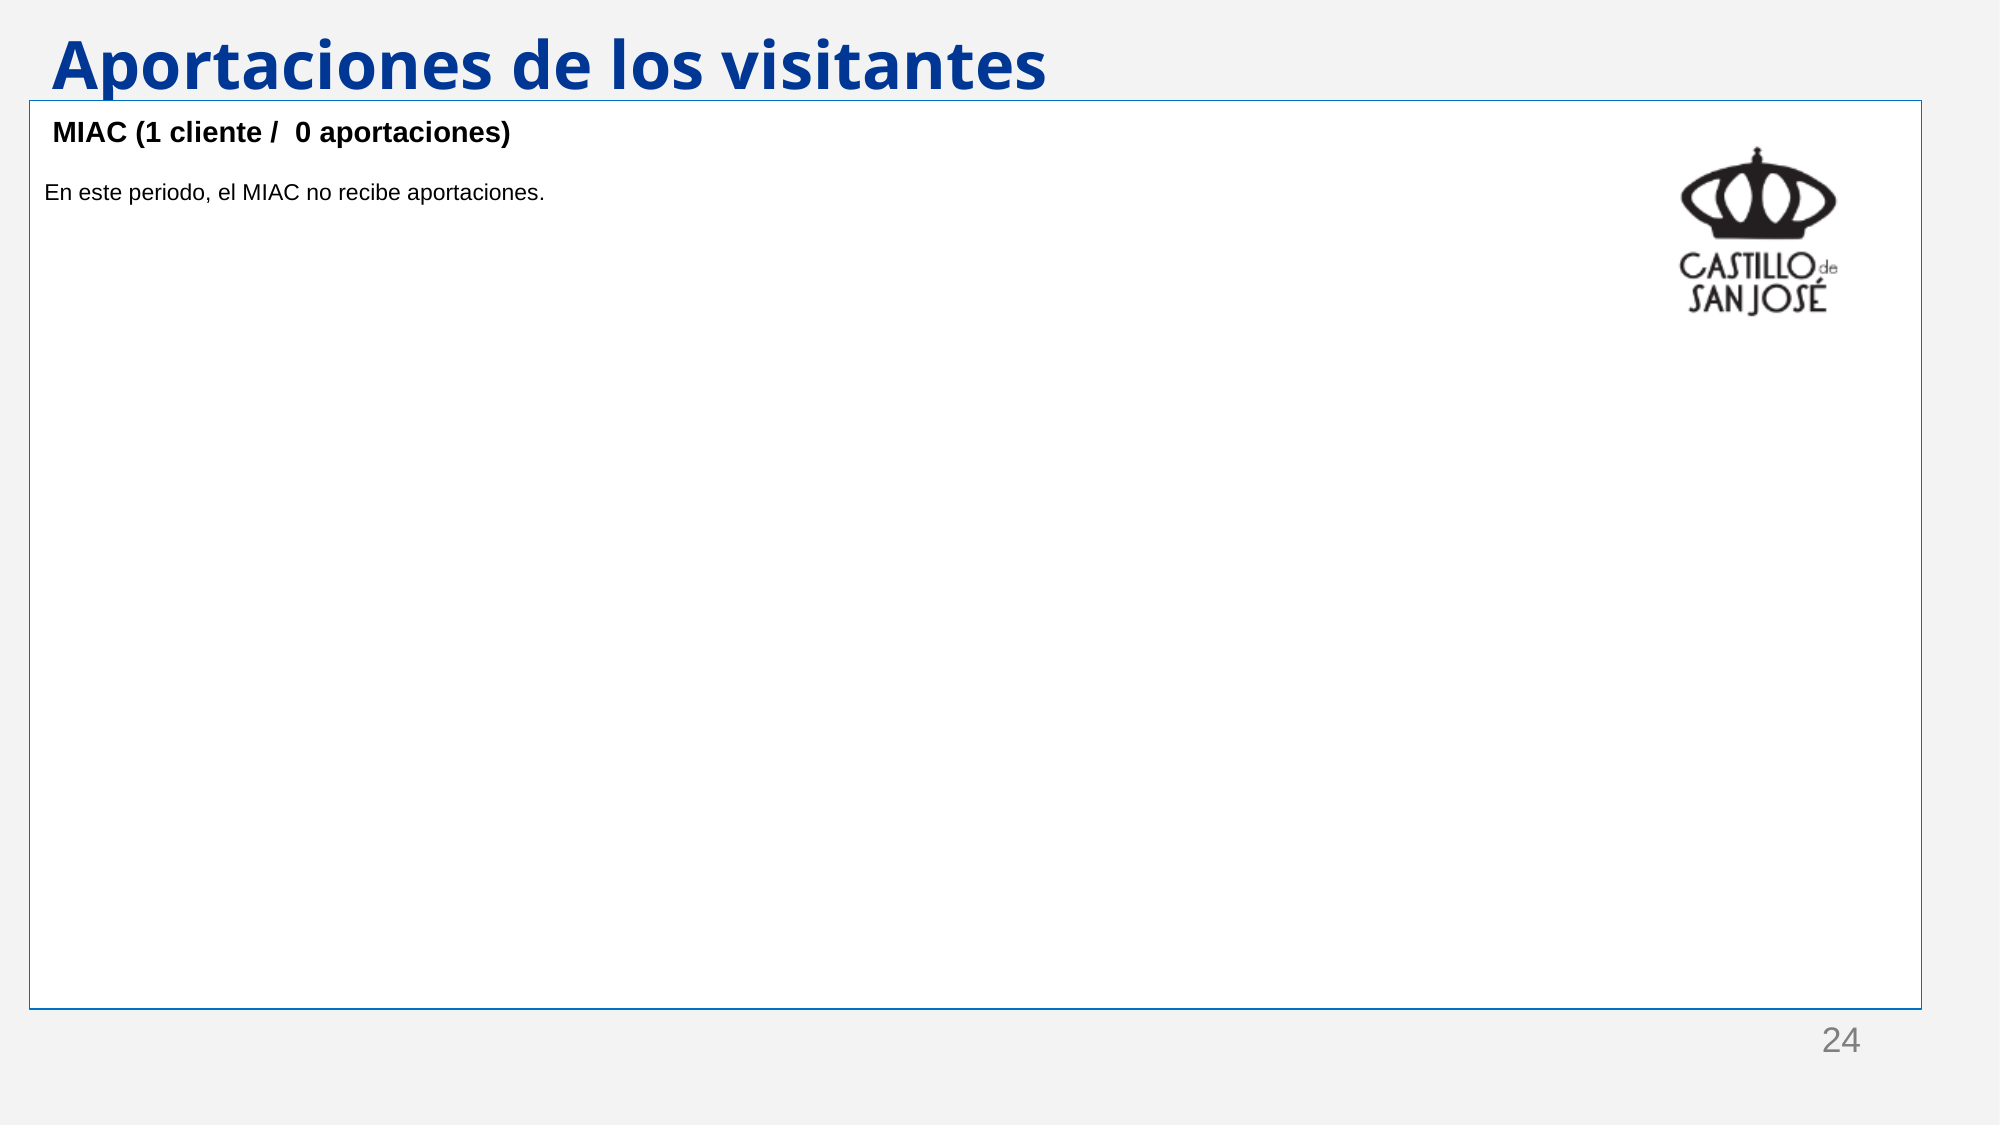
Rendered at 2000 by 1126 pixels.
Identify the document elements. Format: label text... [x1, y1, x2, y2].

slide_number <number> [1412, 1008, 1880, 1069]
text_box MIAC (1 cliente / 0 aportaciones) En este periodo, el MIAC no recibe aportaciones. [29, 100, 1922, 1009]
text_box Aportaciones de los visitantes [52, 0, 1945, 126]
picture [1621, 125, 1894, 343]
